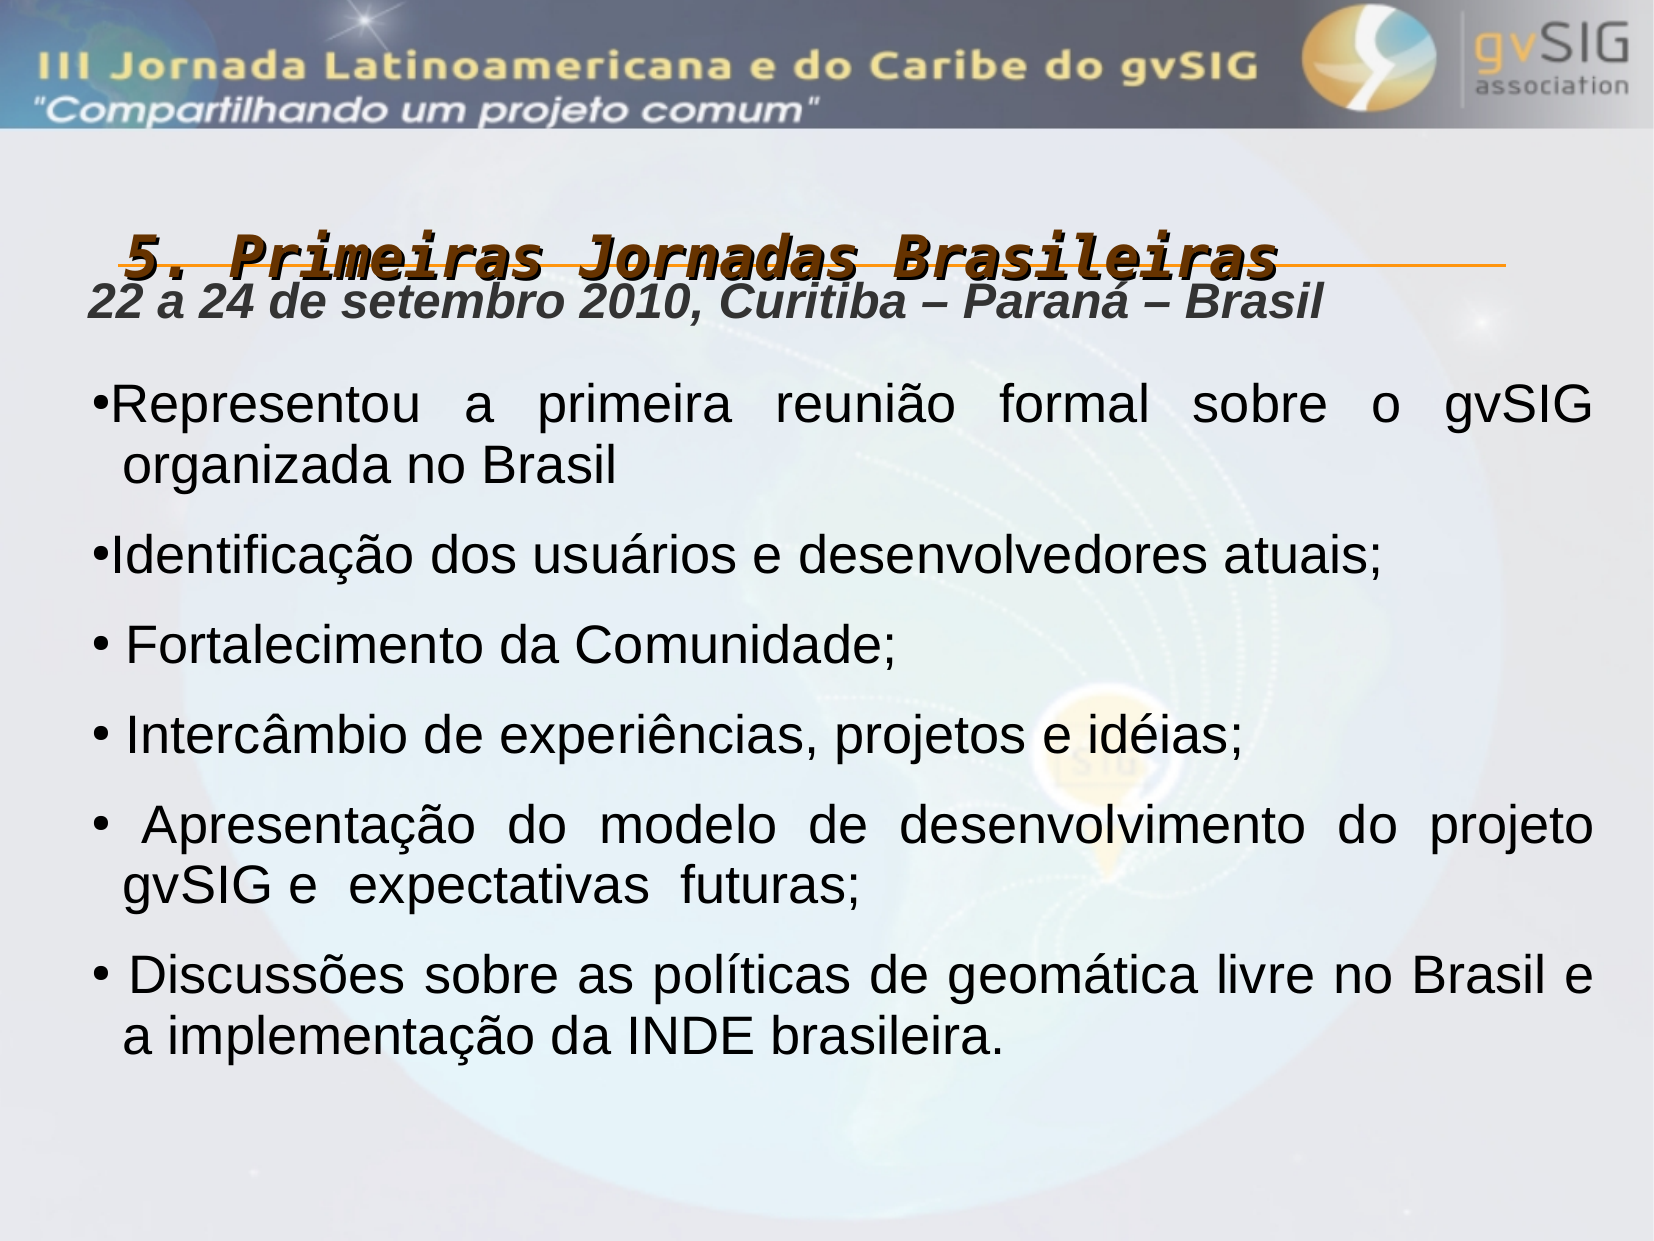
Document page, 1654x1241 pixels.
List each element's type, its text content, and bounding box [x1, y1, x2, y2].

text_box 22 a 24 de setembro 2010, Curitiba – Paraná – Brasil [73, 265, 1506, 355]
text_box Representou a primeira reunião formal sobre o gvSIG organizada no Brasil Identificação dos usuários e desenvolvedores atuais; Fortalecimento da Comunidade; Intercâmbio de experiências, projetos e idéias; Apresentação do modelo de desenvolvimento do projeto gvSIG e expectativas futuras; Discussões sobre as políticas de geomática livre no Brasil e a implementação da INDE brasileira. [76, 366, 1613, 1074]
picture [0, 0, 1654, 1241]
text_box 5. Primeiras Jornadas Brasileiras [109, 182, 1536, 266]
